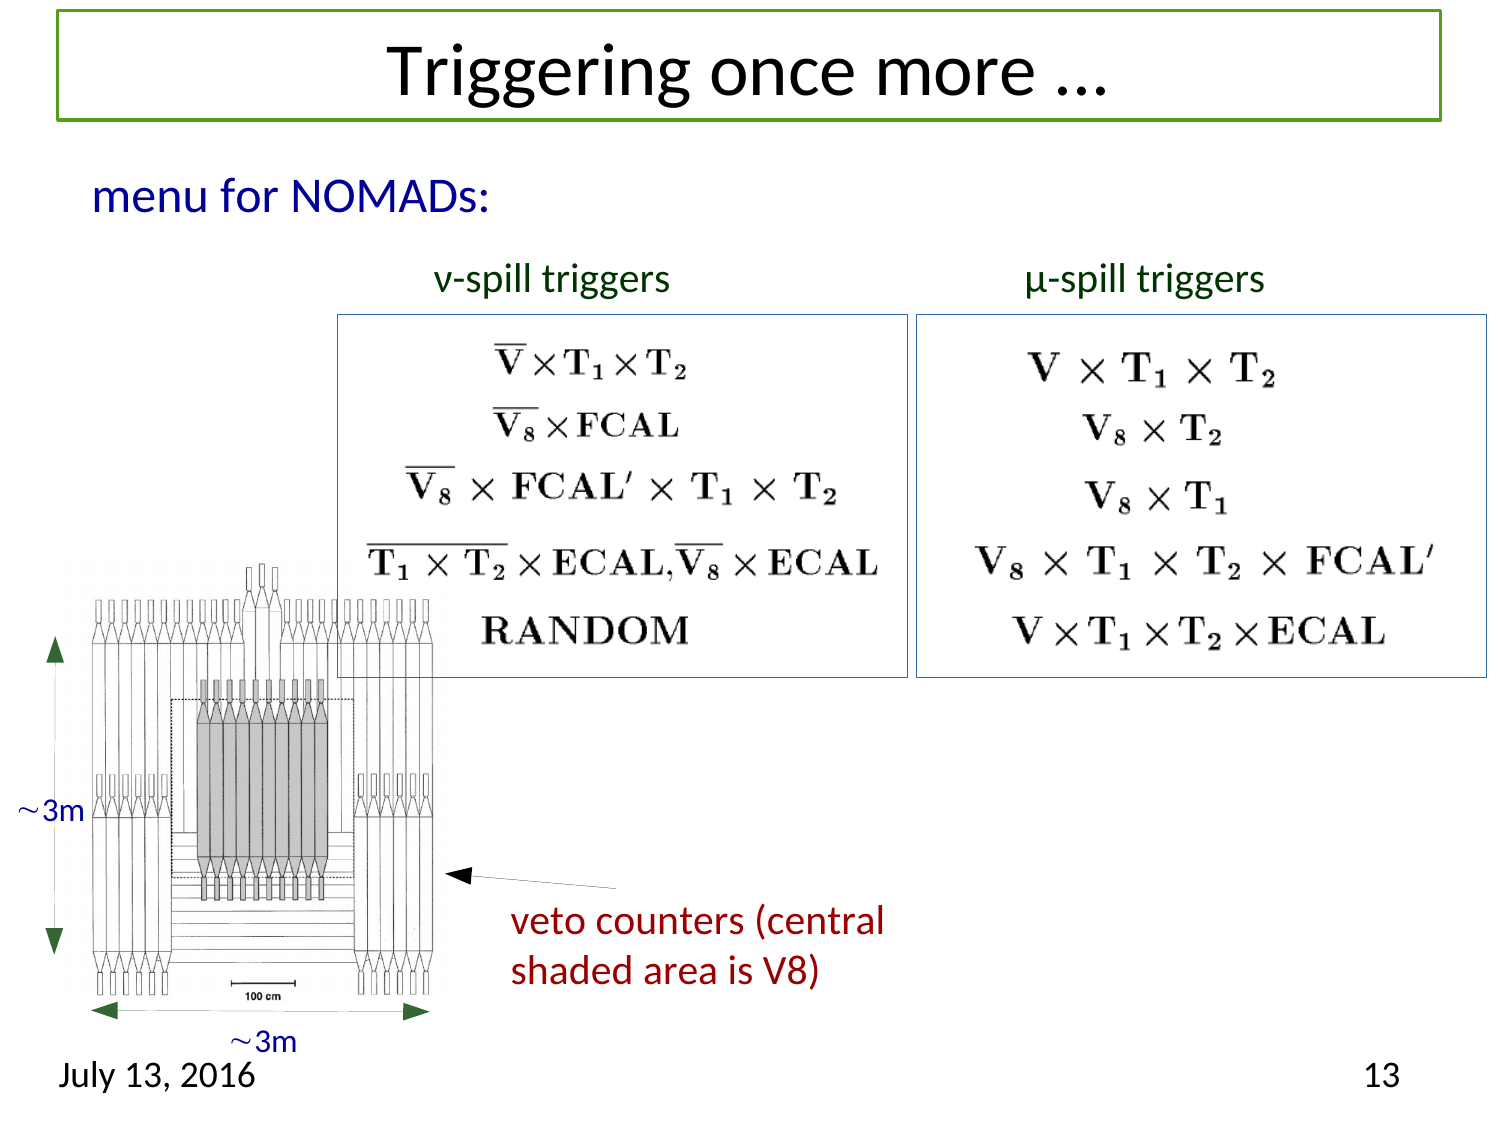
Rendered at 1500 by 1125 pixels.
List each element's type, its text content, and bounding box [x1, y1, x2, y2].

picture [488, 331, 690, 384]
title Triggering once more ... [57, 10, 1441, 121]
list menu for NOMADs: [30, 154, 564, 223]
picture [966, 398, 1442, 590]
picture [1005, 603, 1387, 657]
picture [338, 526, 883, 677]
picture [478, 394, 688, 447]
list ~3m [213, 1011, 318, 1069]
picture [387, 451, 856, 515]
list ν-spill triggers [372, 243, 868, 311]
list ~3m [0, 780, 105, 839]
list μ-spill triggers [963, 243, 1459, 311]
picture [478, 604, 688, 647]
list veto counters (central shaded area is V8) [449, 885, 916, 1006]
picture [1020, 342, 1282, 396]
picture [59, 548, 450, 1004]
